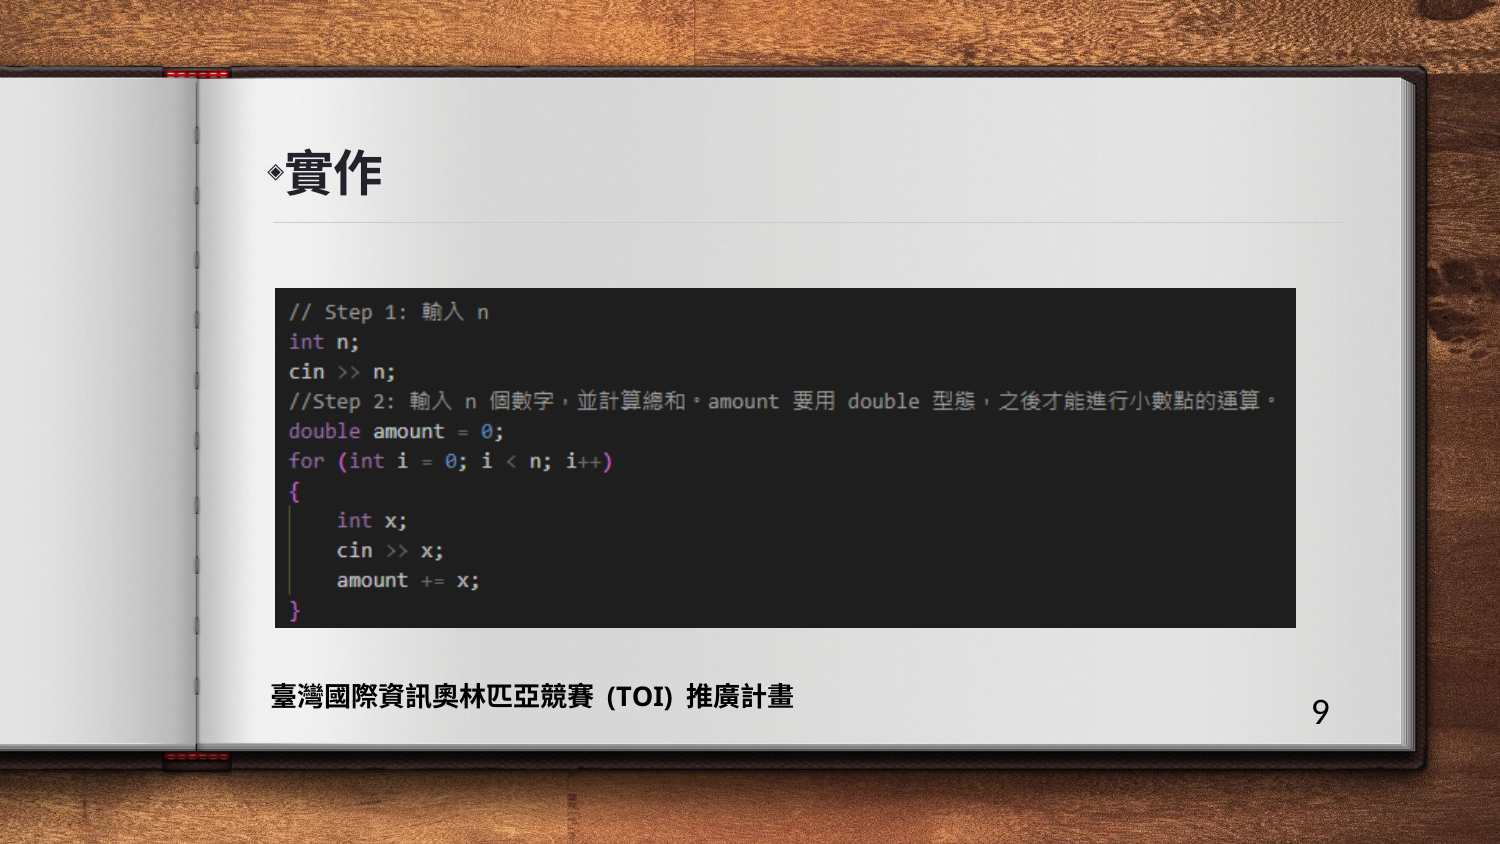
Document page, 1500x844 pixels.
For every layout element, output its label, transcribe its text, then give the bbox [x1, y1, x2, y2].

text_box 9 [1295, 672, 1386, 737]
picture [275, 288, 1296, 628]
list 實作 [252, 126, 1194, 216]
